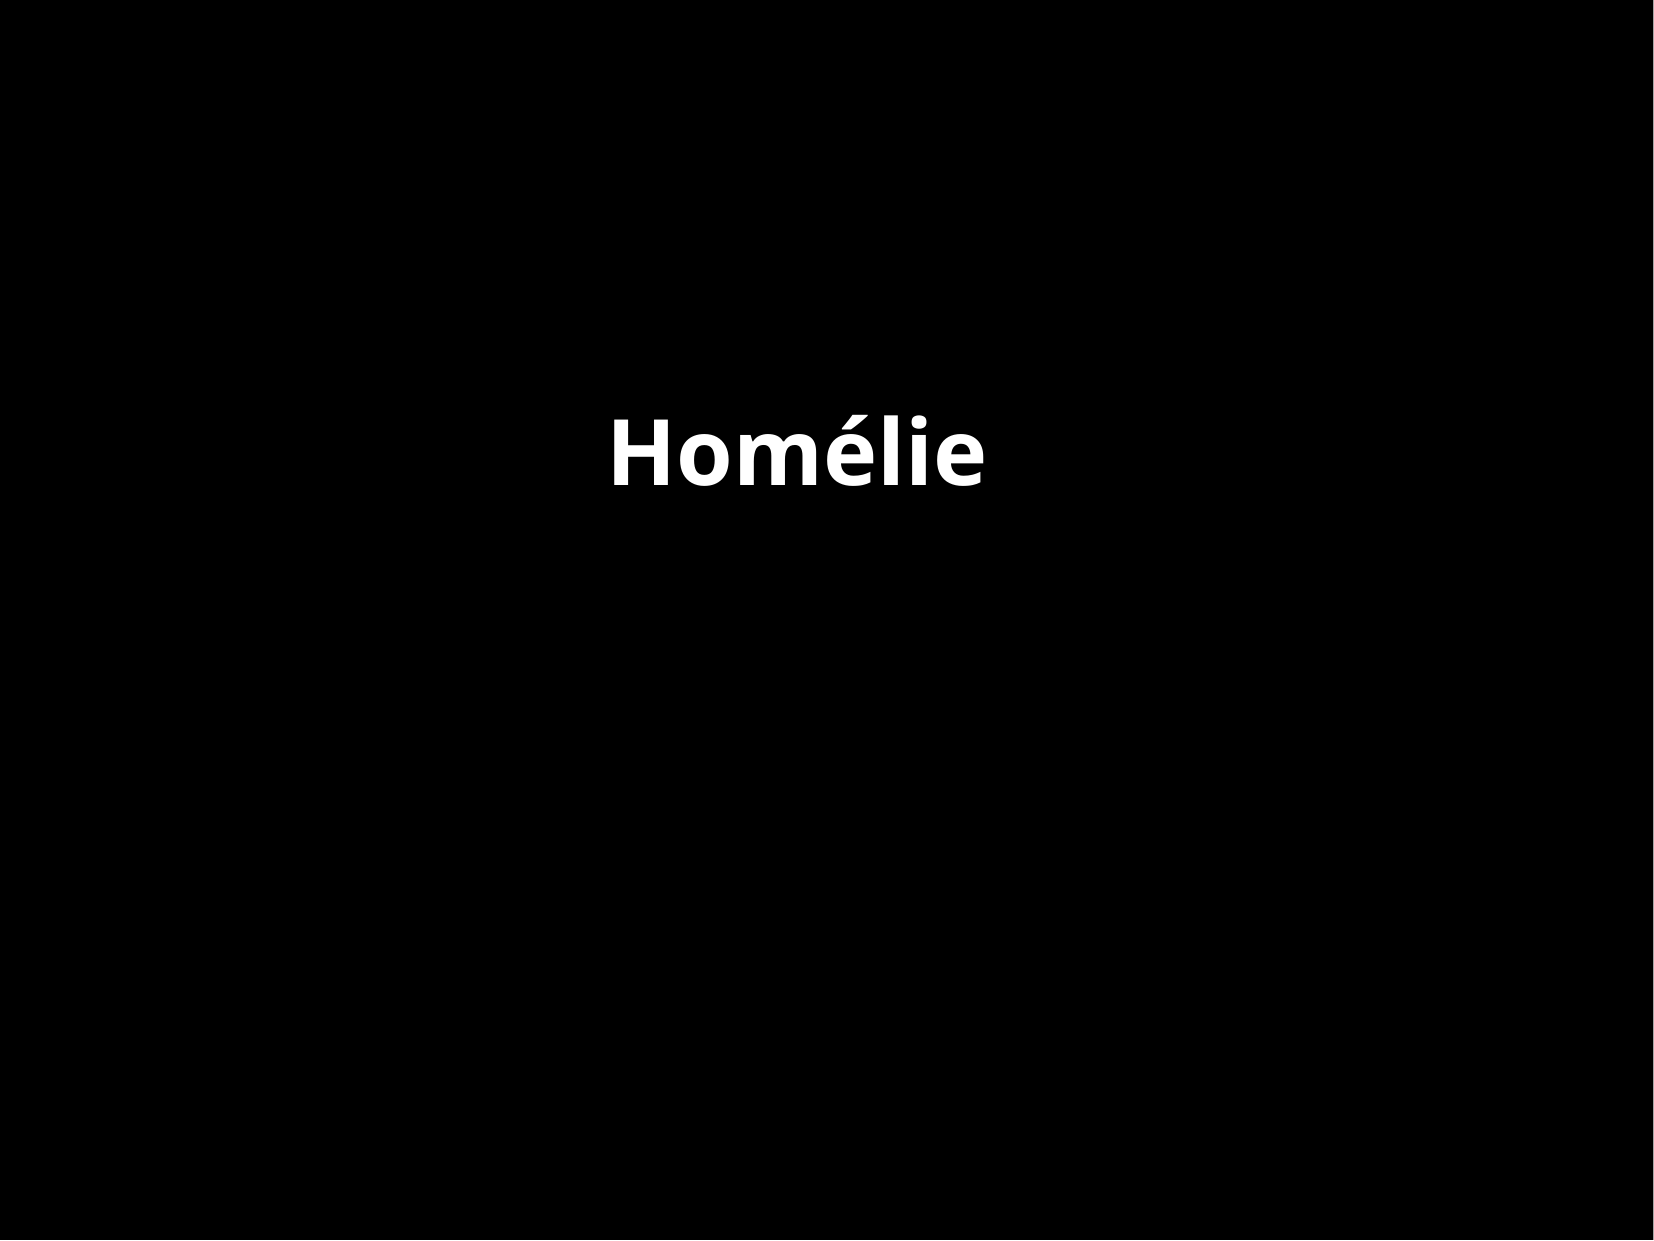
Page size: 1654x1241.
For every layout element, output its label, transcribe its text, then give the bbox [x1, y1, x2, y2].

text_box Homélie [88, 88, 1507, 975]
